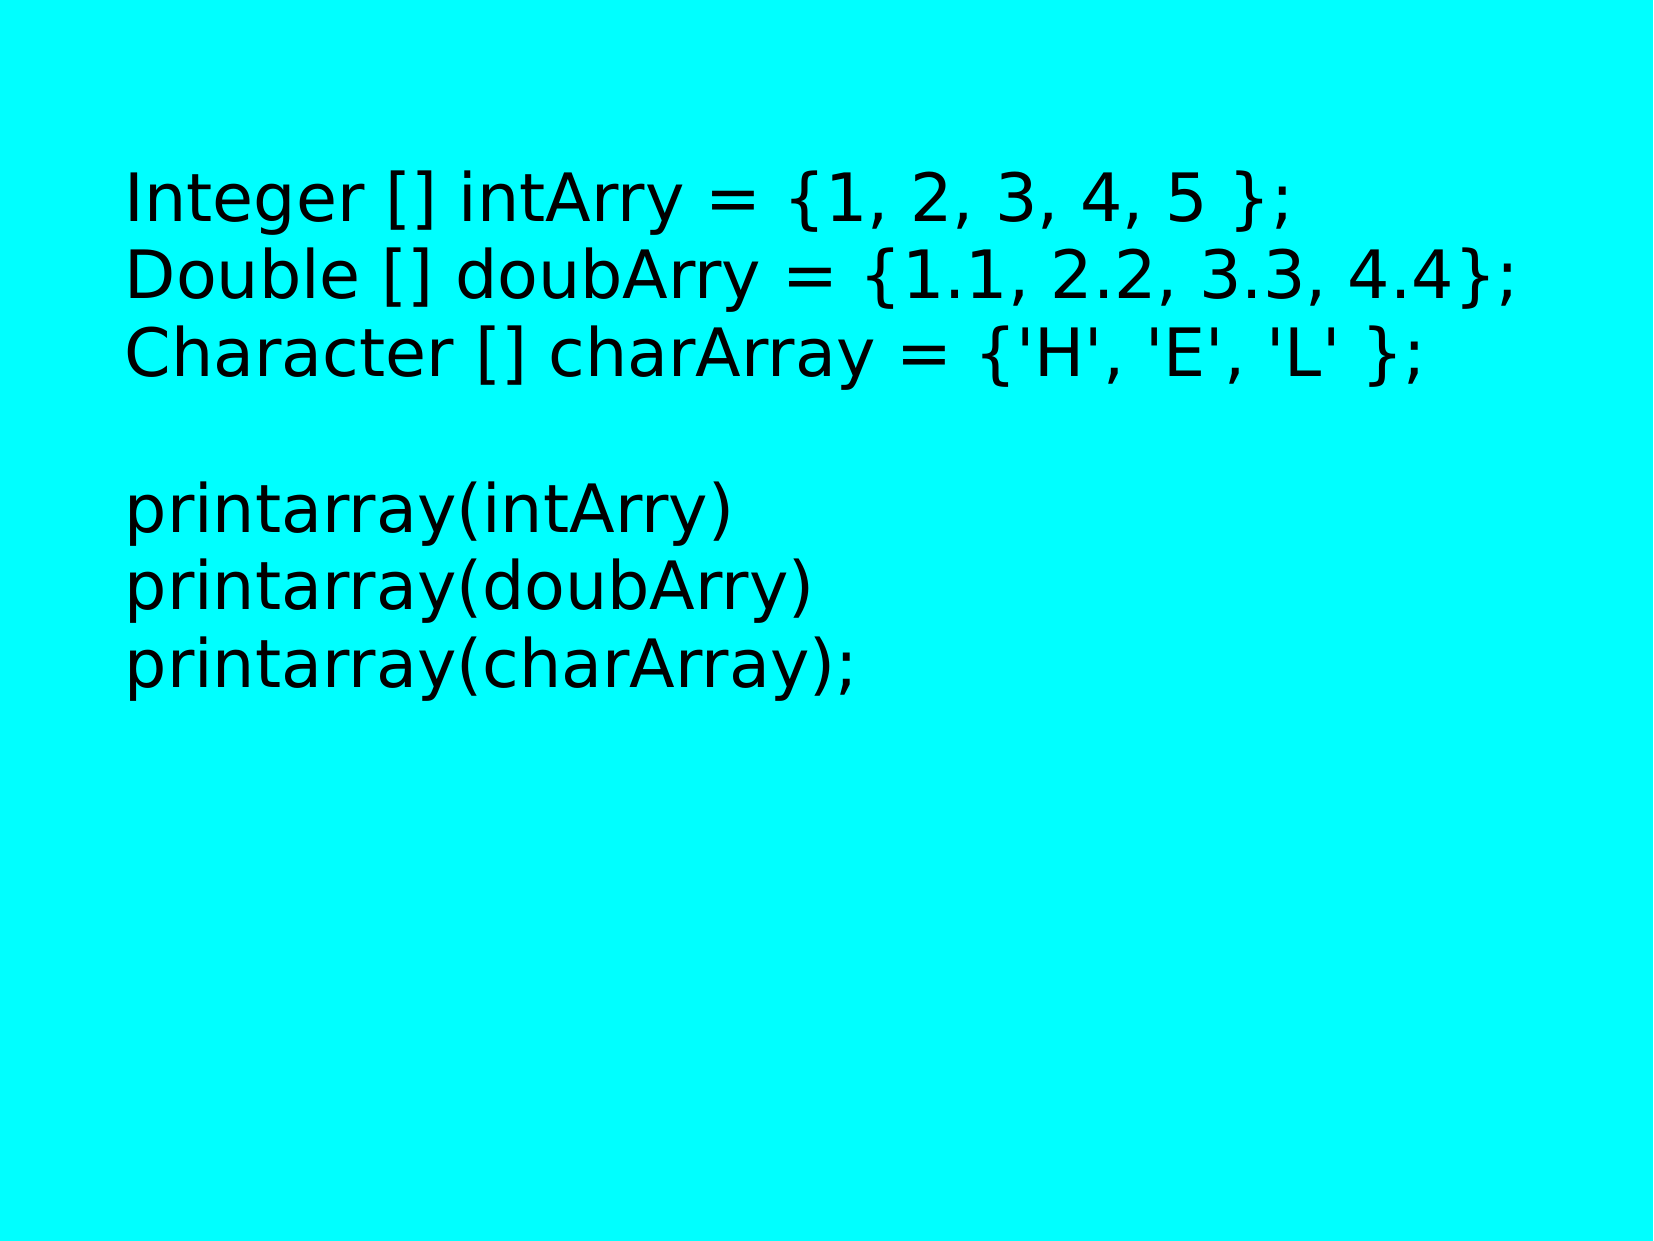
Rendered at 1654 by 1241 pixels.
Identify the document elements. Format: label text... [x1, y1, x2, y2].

title Integer [] intArry = {1, 2, 3, 4, 5 }; Double [] doubArry = {1.1, 2.2, 3.3, 4.4}; Character [] charArray = {'H', 'E', 'L' }; printarray(intArry) printarray(doubArry) printarray(charArray); [124, 150, 1613, 713]
